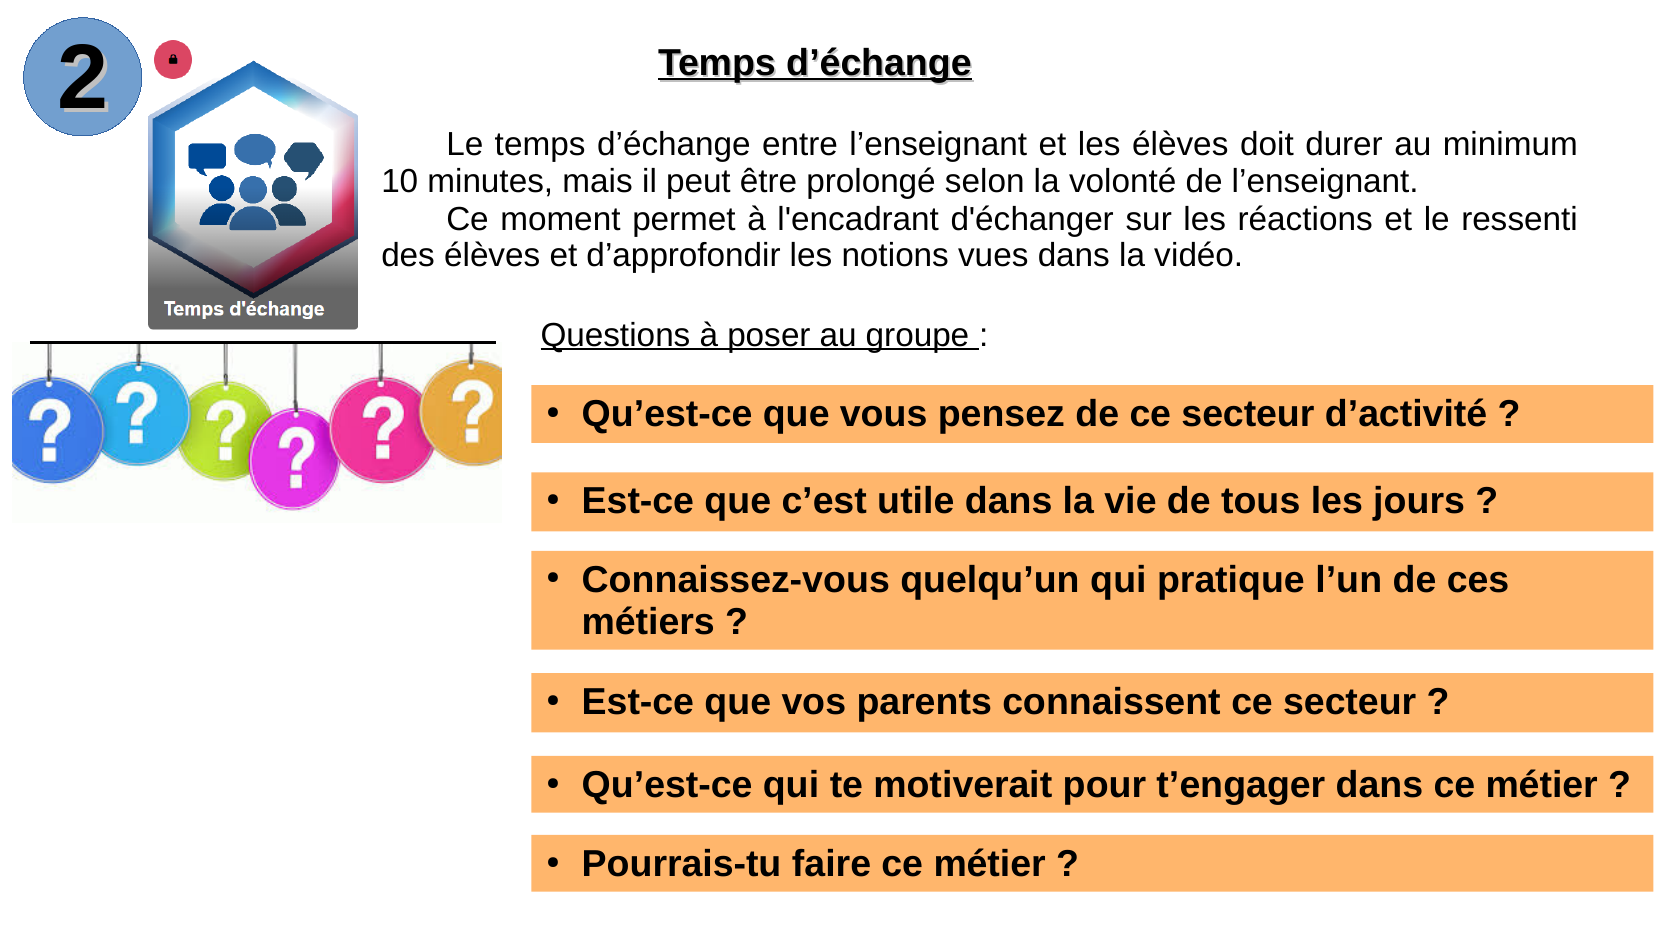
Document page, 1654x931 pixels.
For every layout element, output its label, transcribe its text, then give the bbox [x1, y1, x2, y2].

text_box 2 [23, 17, 142, 136]
text_box Qu’est-ce que vous pensez de ce secteur d’activité ? [531, 385, 1654, 443]
picture [147, 34, 358, 330]
picture [12, 342, 502, 523]
text_box Pourrais-tu faire ce métier ? [531, 834, 1654, 892]
text_box Est-ce que c’est utile dans la vie de tous les jours ? [531, 472, 1654, 532]
text_box Qu’est-ce qui te motiverait pour t’engager dans ce métier ? [531, 755, 1654, 813]
text_box Est-ce que vos parents connaissent ce secteur ? [531, 673, 1654, 733]
text_box Temps d’échange Le temps d’échange entre l’enseignant et les élèves doit durer au minimum 10 minutes, mais il peut être prolongé selon la volonté de l’enseignant. Ce moment permet à l'encadrant d'échanger sur les réactions et le ressenti des élèves et d’approfondir les notions vues dans la vidéo. Questions à poser au groupe : [35, 34, 1595, 384]
text_box Connaissez-vous quelqu’un qui pratique l’un de ces métiers ? [531, 550, 1654, 650]
